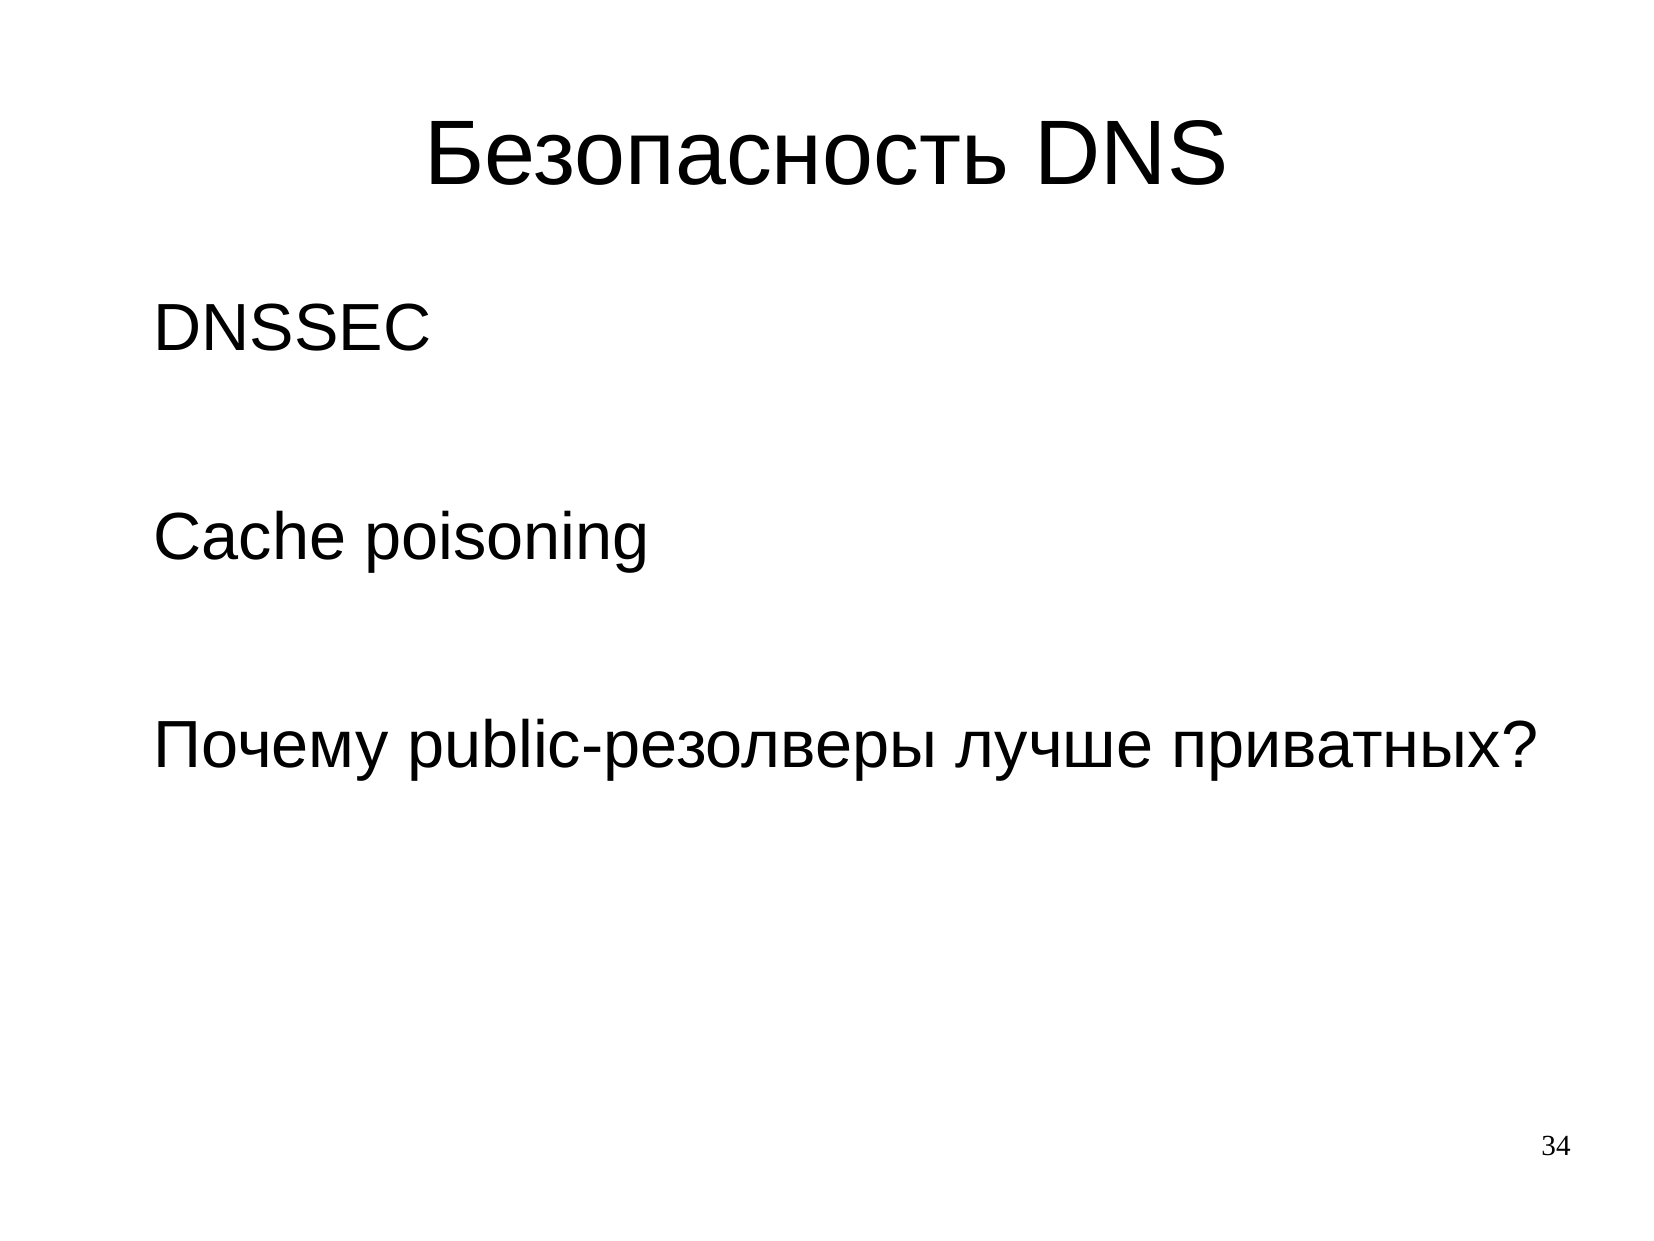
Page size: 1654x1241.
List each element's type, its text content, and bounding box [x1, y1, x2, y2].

title Безопасность DNS [82, 49, 1571, 257]
list DNSSEC Cache poisoning Почему public-резолверы лучше приватных? [82, 290, 1571, 1109]
